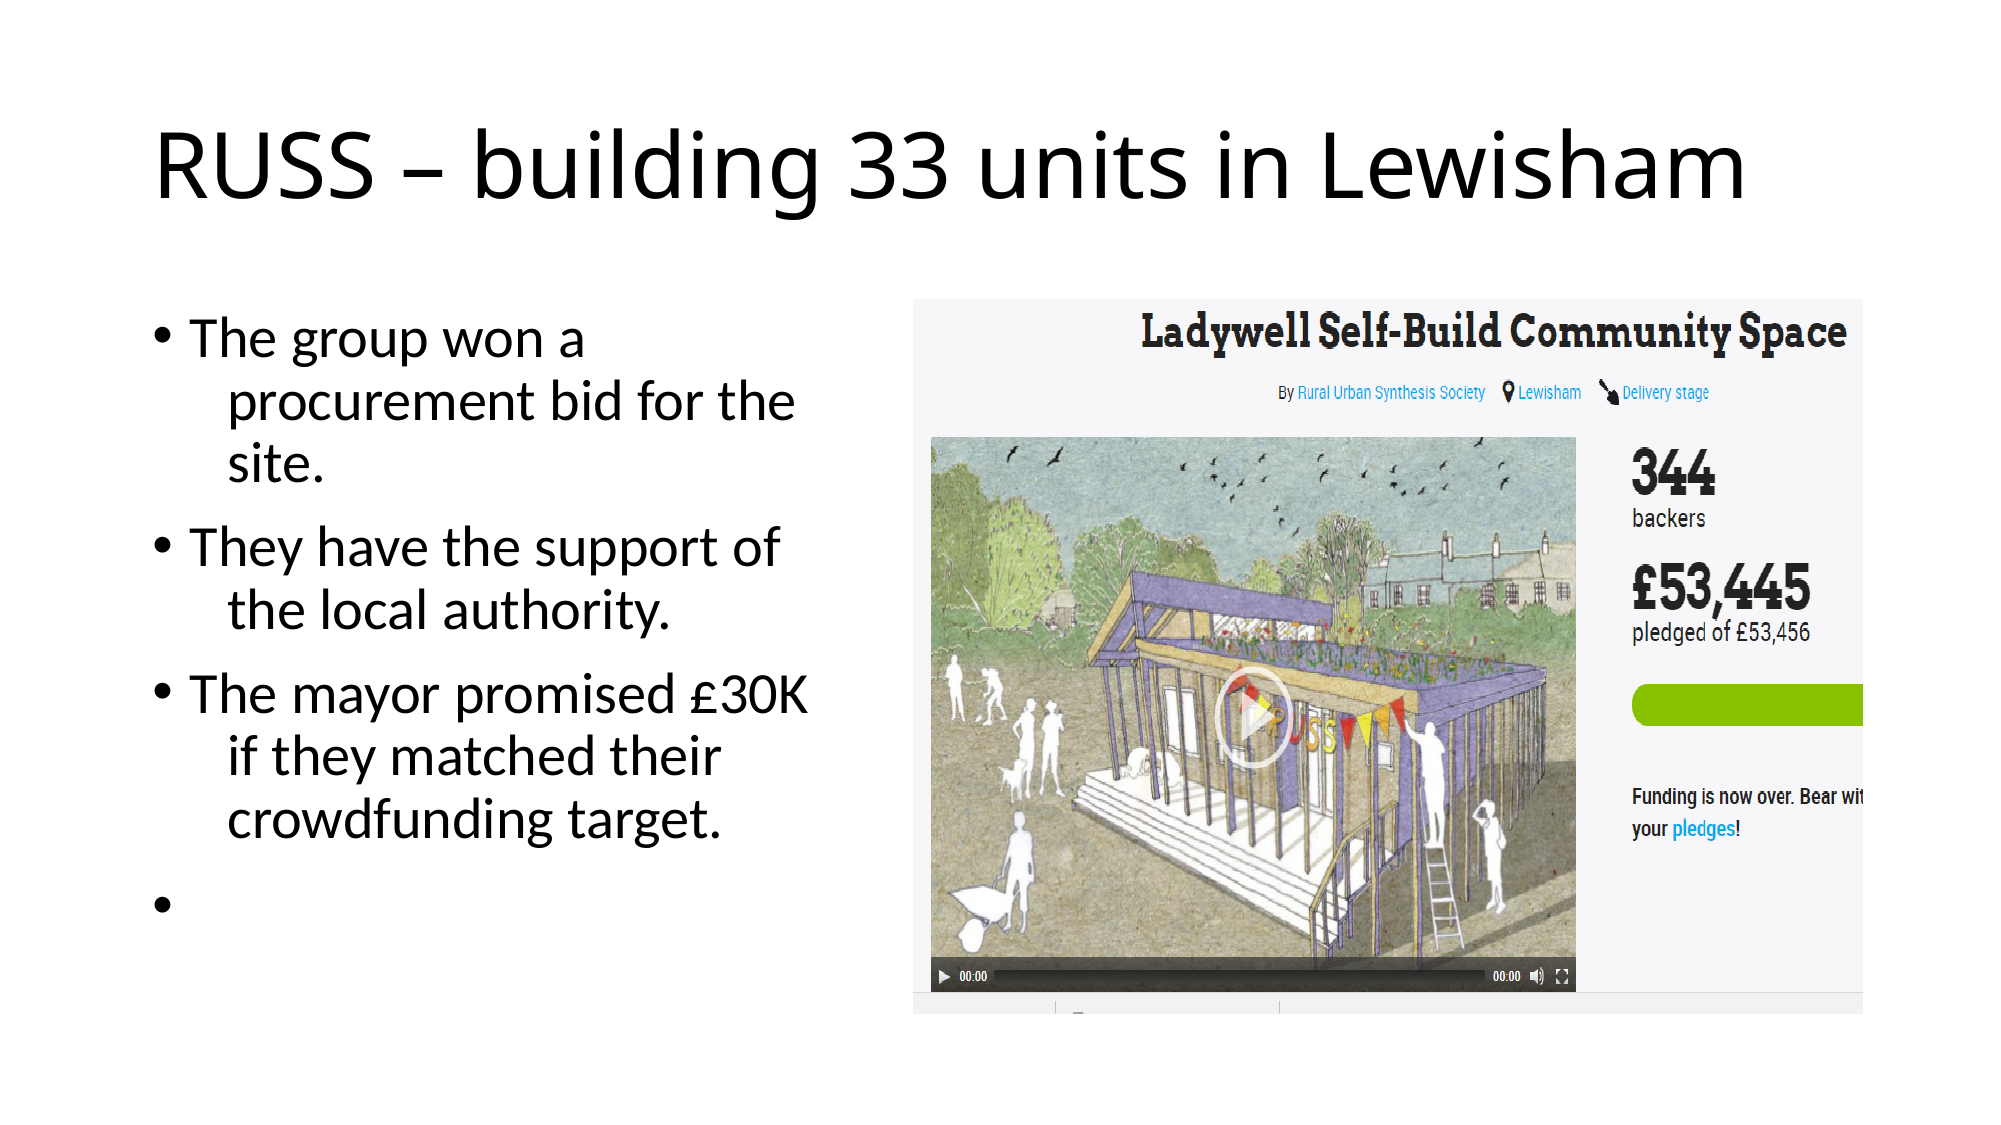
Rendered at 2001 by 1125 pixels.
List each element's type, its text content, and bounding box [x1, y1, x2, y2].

list The group won a procurement bid for the site. They have the support of the local authority. The mayor promised £30K if they matched their crowdfunding target. [137, 299, 829, 1014]
title RUSS – building 33 units in Lewisham [137, 59, 1863, 278]
picture [913, 299, 1863, 1014]
